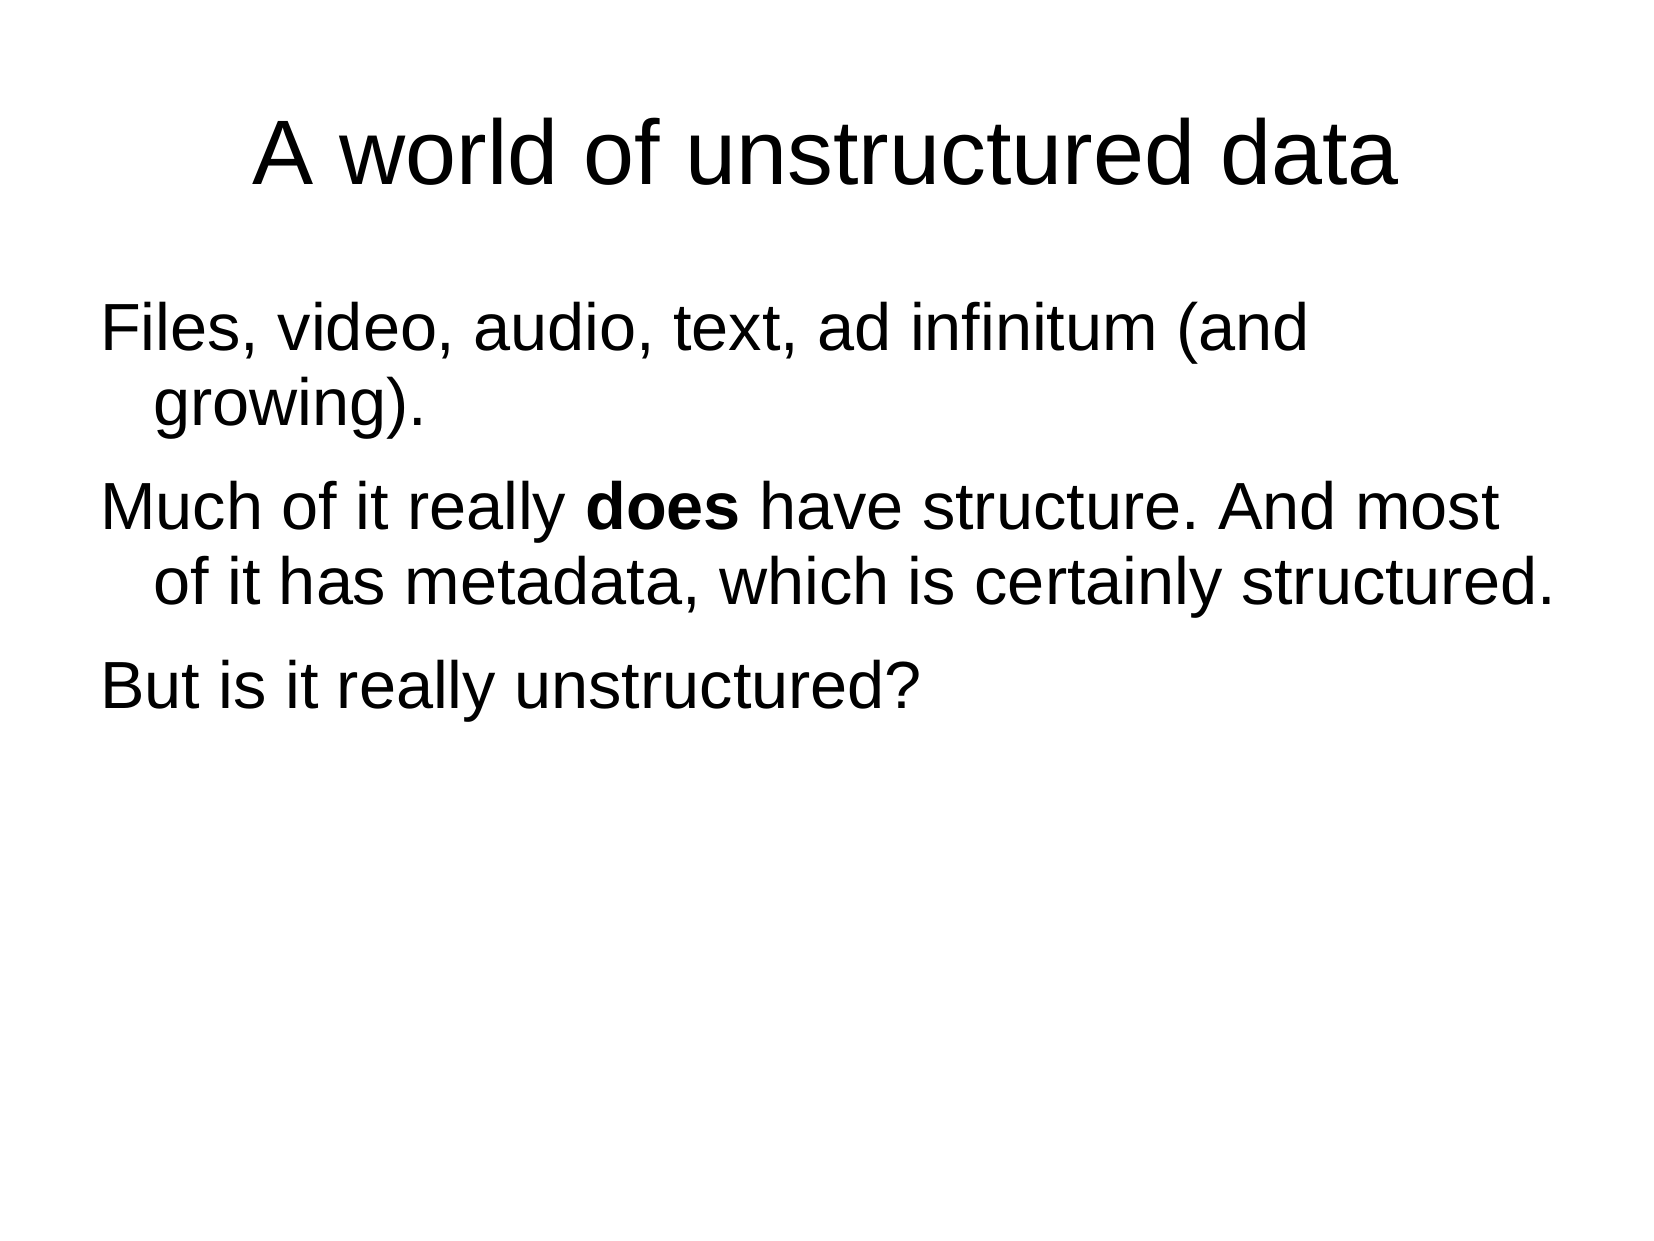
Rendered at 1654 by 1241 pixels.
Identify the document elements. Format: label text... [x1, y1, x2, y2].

title A world of unstructured data [82, 56, 1571, 250]
list Files, video, audio, text, ad infinitum (and growing). Much of it really does have structure. And most of it has metadata, which is certainly structured. But is it really unstructured? [82, 290, 1571, 1094]
